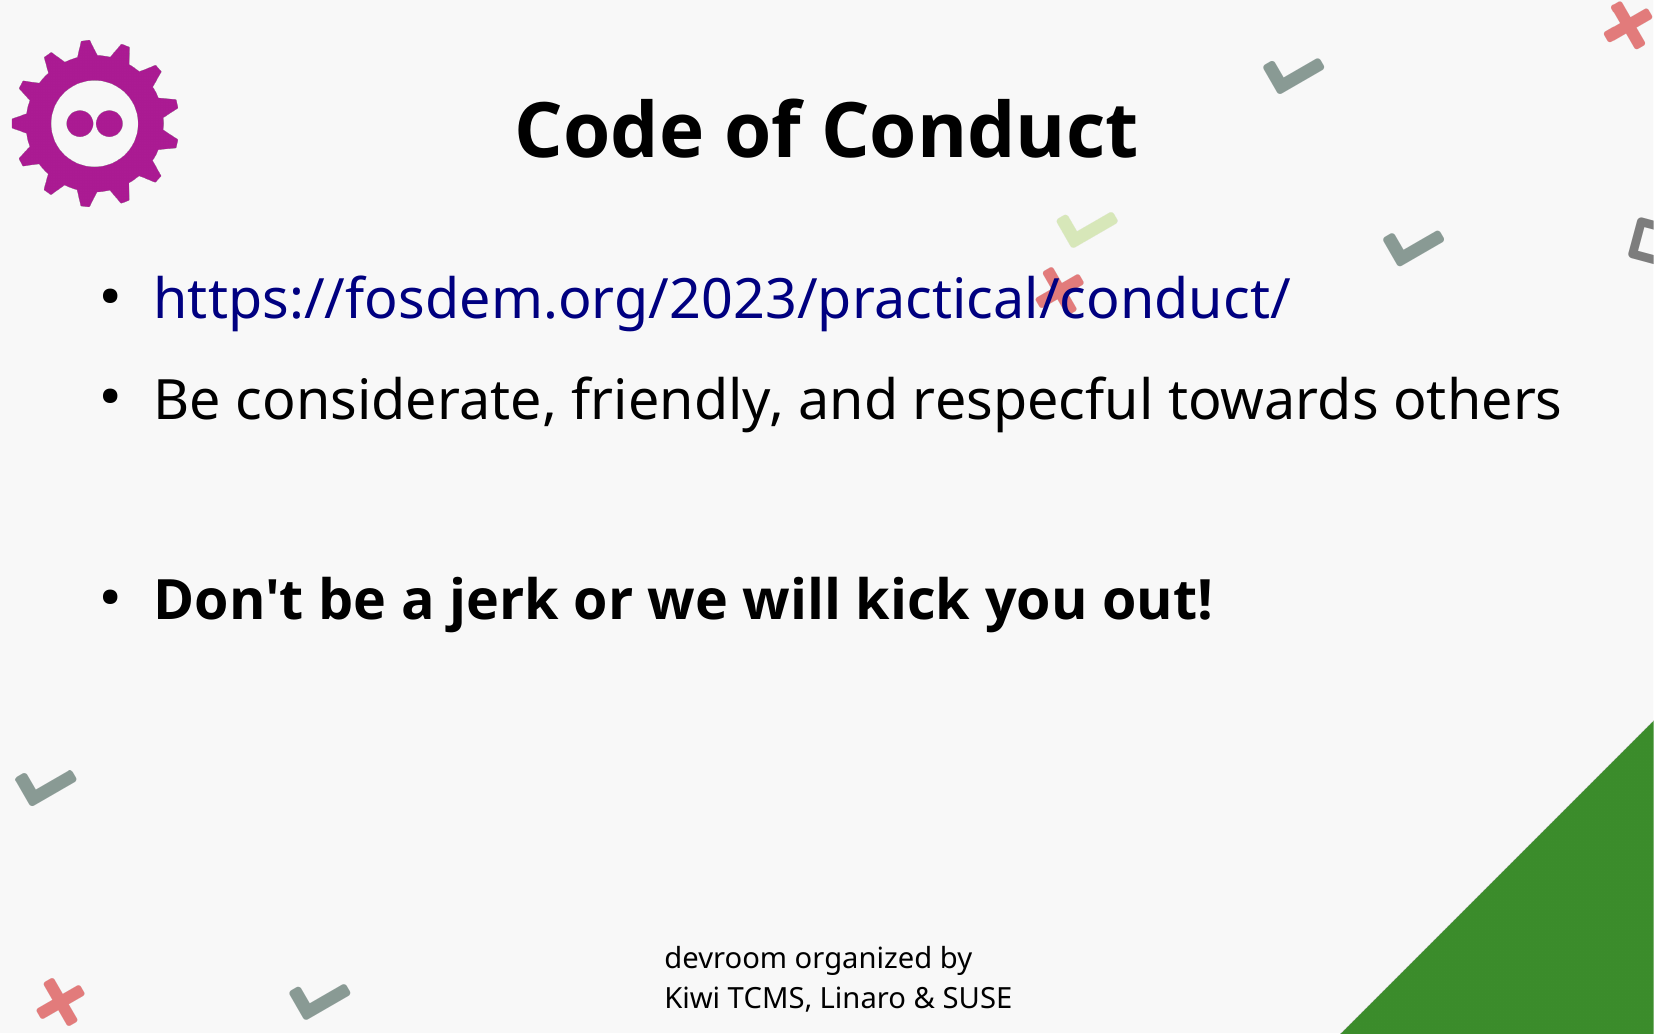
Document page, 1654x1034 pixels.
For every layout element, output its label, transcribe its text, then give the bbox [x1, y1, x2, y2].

picture [1340, 716, 1654, 1034]
list https://fosdem.org/2023/practical/conduct/ Be considerate, friendly, and respecful towards others Don't be a jerk or we will kick you out! [82, 259, 1571, 859]
picture [1035, 0, 1654, 315]
picture [15, 770, 359, 1034]
picture [11, 40, 178, 207]
title Code of Conduct [82, 41, 1571, 214]
